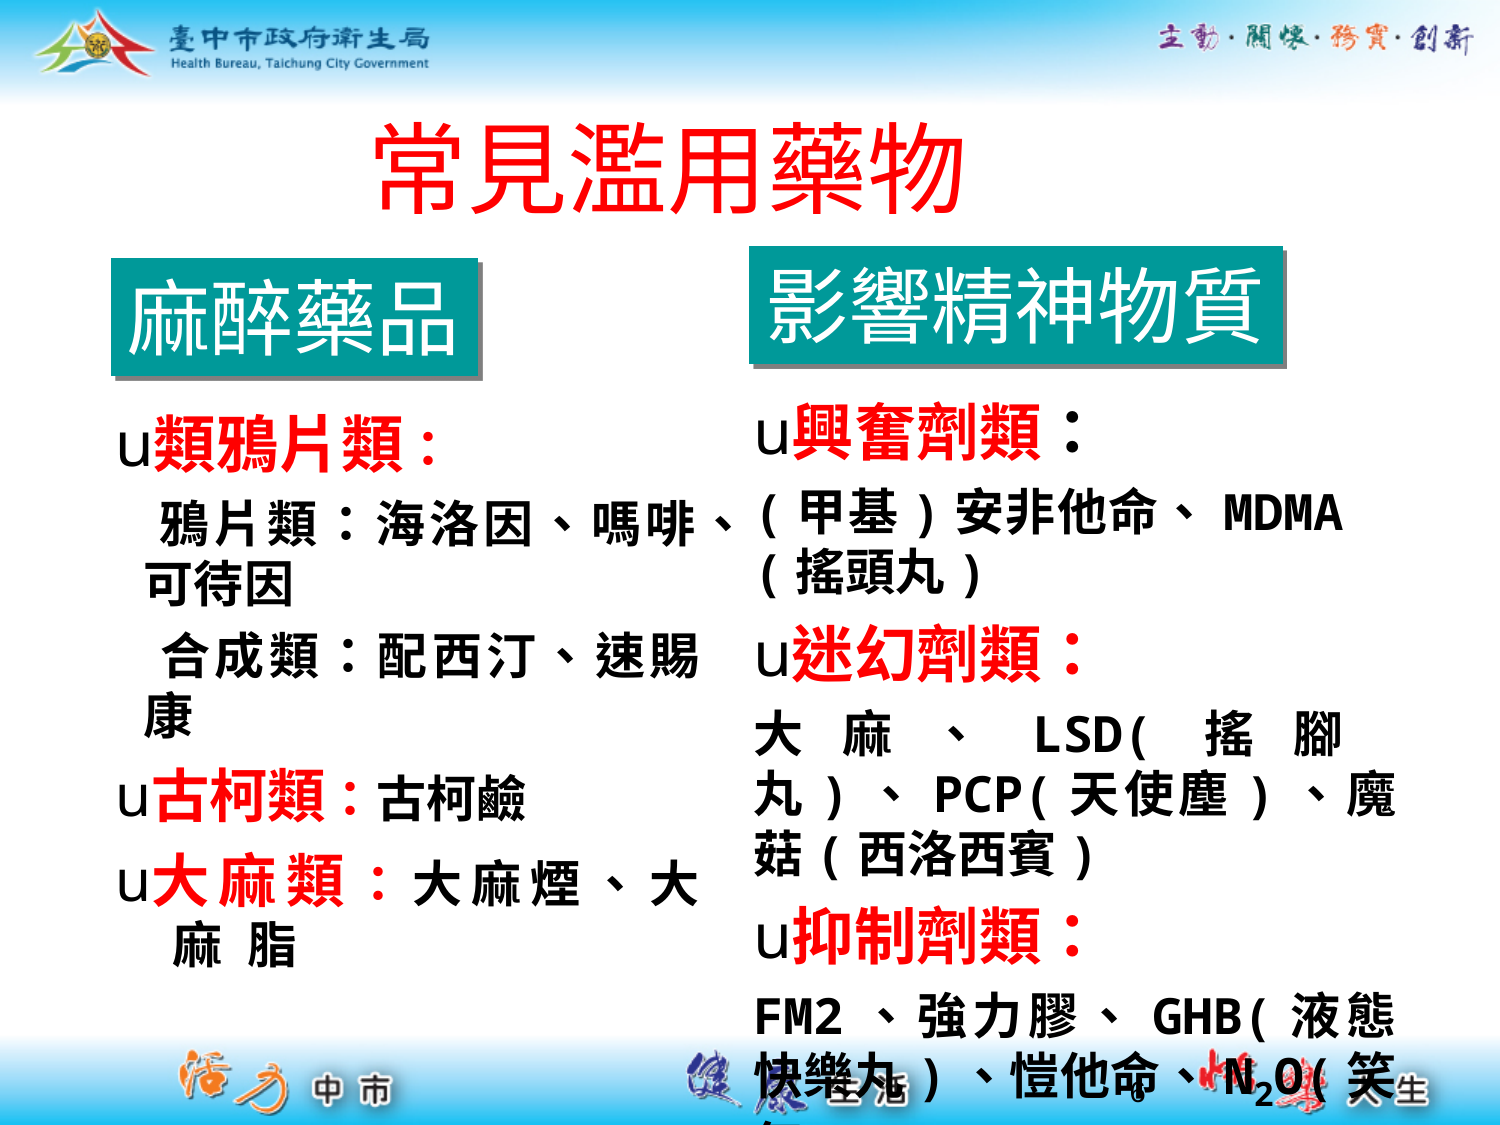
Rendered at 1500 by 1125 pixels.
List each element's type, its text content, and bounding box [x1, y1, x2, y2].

text_box [1237, 1065, 1245, 1087]
text_box [1364, 1065, 1384, 1069]
text_box 類鴉片類： 鴉片類：海洛因、嗎啡、可待因 合成類：配西汀、速賜康 古柯類：古柯鹼 大麻類：大麻煙、大 麻 脂 [100, 397, 715, 870]
text_box [1114, 1065, 1465, 1112]
text_box 常見濫用藥物 [324, 90, 1010, 244]
text_box 影響精神物質 [750, 246, 1282, 364]
text_box [1282, 1065, 1294, 1088]
text_box 麻醉藥品 [112, 258, 478, 376]
text_box 興奮劑類： (甲基)安非他命、MDMA (搖頭丸) 迷幻劑類： 大麻、LSD(搖腳丸)、PCP(天使塵)、魔菇(西洛西賓) 抑制劑類： FM2、強力膠、GHB(液態快樂丸)、愷他命、N2O(笑氣) [738, 385, 1411, 1000]
